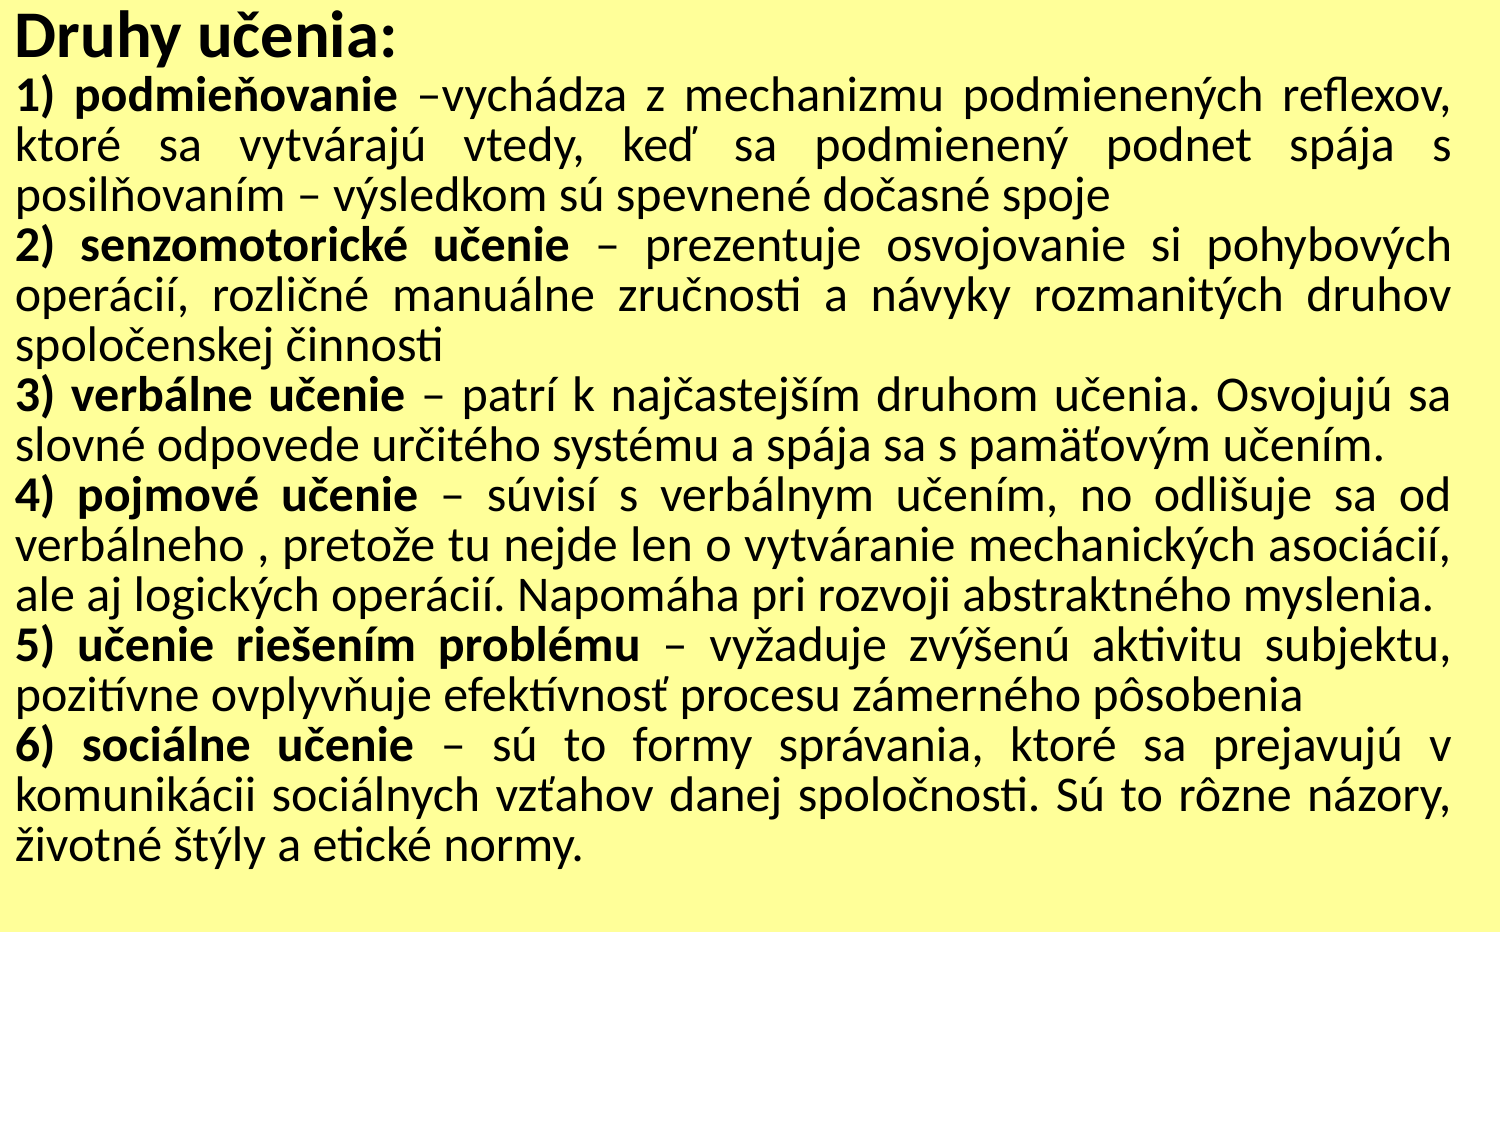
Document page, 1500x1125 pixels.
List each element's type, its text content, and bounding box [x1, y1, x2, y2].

text_box Druhy učenia: 1) podmieňovanie –vychádza z mechanizmu podmienených reflexov, ktoré sa vytvárajú vtedy, keď sa podmienený podnet spája s posilňovaním – výsledkom sú spevnené dočasné spoje 2) senzomotorické učenie – prezentuje osvojovanie si pohybových operácií, rozličné manuálne zručnosti a návyky rozmanitých druhov spoločenskej činnosti 3) verbálne učenie – patrí k najčastejším druhom učenia. Osvojujú sa slovné odpovede určitého systému a spája sa s pamäťovým učením. 4) pojmové učenie – súvisí s verbálnym učením, no odlišuje sa od verbálneho , pretože tu nejde len o vytváranie mechanických asociácií, ale aj logických operácií. Napomáha pri rozvoji abstraktného myslenia. 5) učenie riešením problému – vyžaduje zvýšenú aktivitu subjektu, pozitívne ovplyvňuje efektívnosť procesu zámerného pôsobenia 6) sociálne učenie – sú to formy správania, ktoré sa prejavujú v komunikácii sociálnych vzťahov danej spoločnosti. Sú to rôzne názory, životné štýly a etické normy. [0, 0, 1500, 932]
